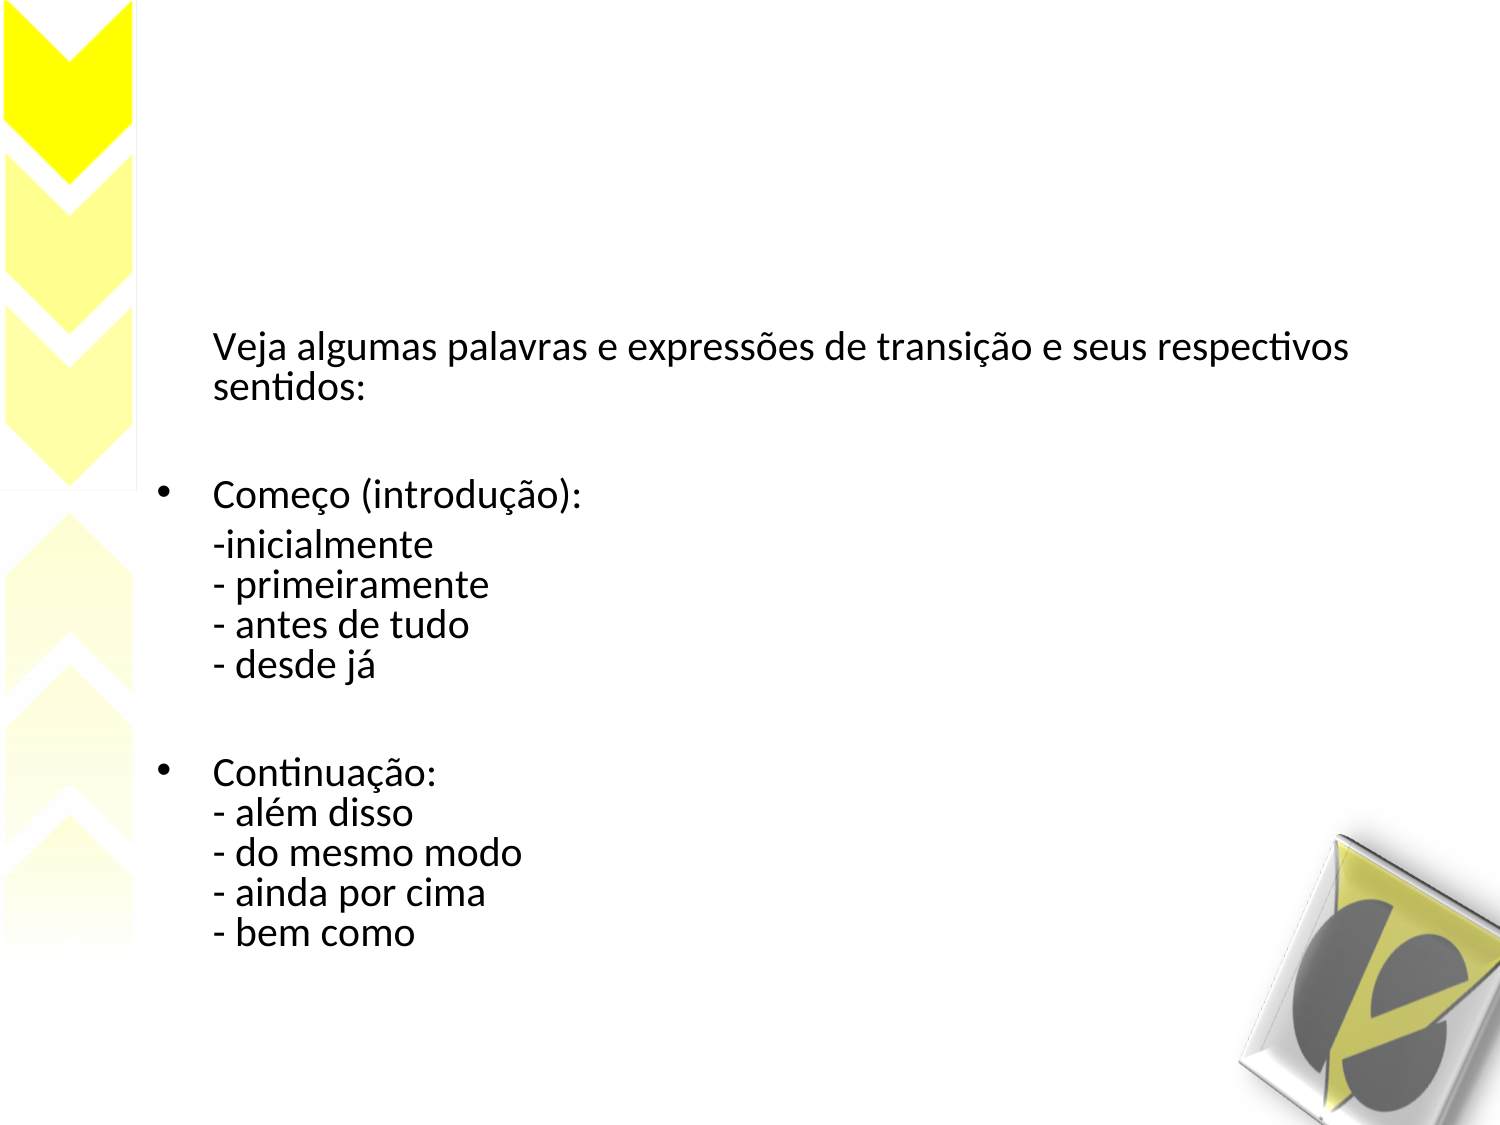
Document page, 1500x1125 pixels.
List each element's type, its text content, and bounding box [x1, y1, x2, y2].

picture [1194, 786, 1500, 1125]
picture [0, 0, 140, 1003]
list Veja algumas palavras e expressões de transição e seus respectivos sentidos: Começo (introdução): -inicialmente - primeiramente - antes de tudo - desde já Continuação: - além disso - do mesmo modo - ainda por cima - bem como [141, 281, 1421, 1024]
